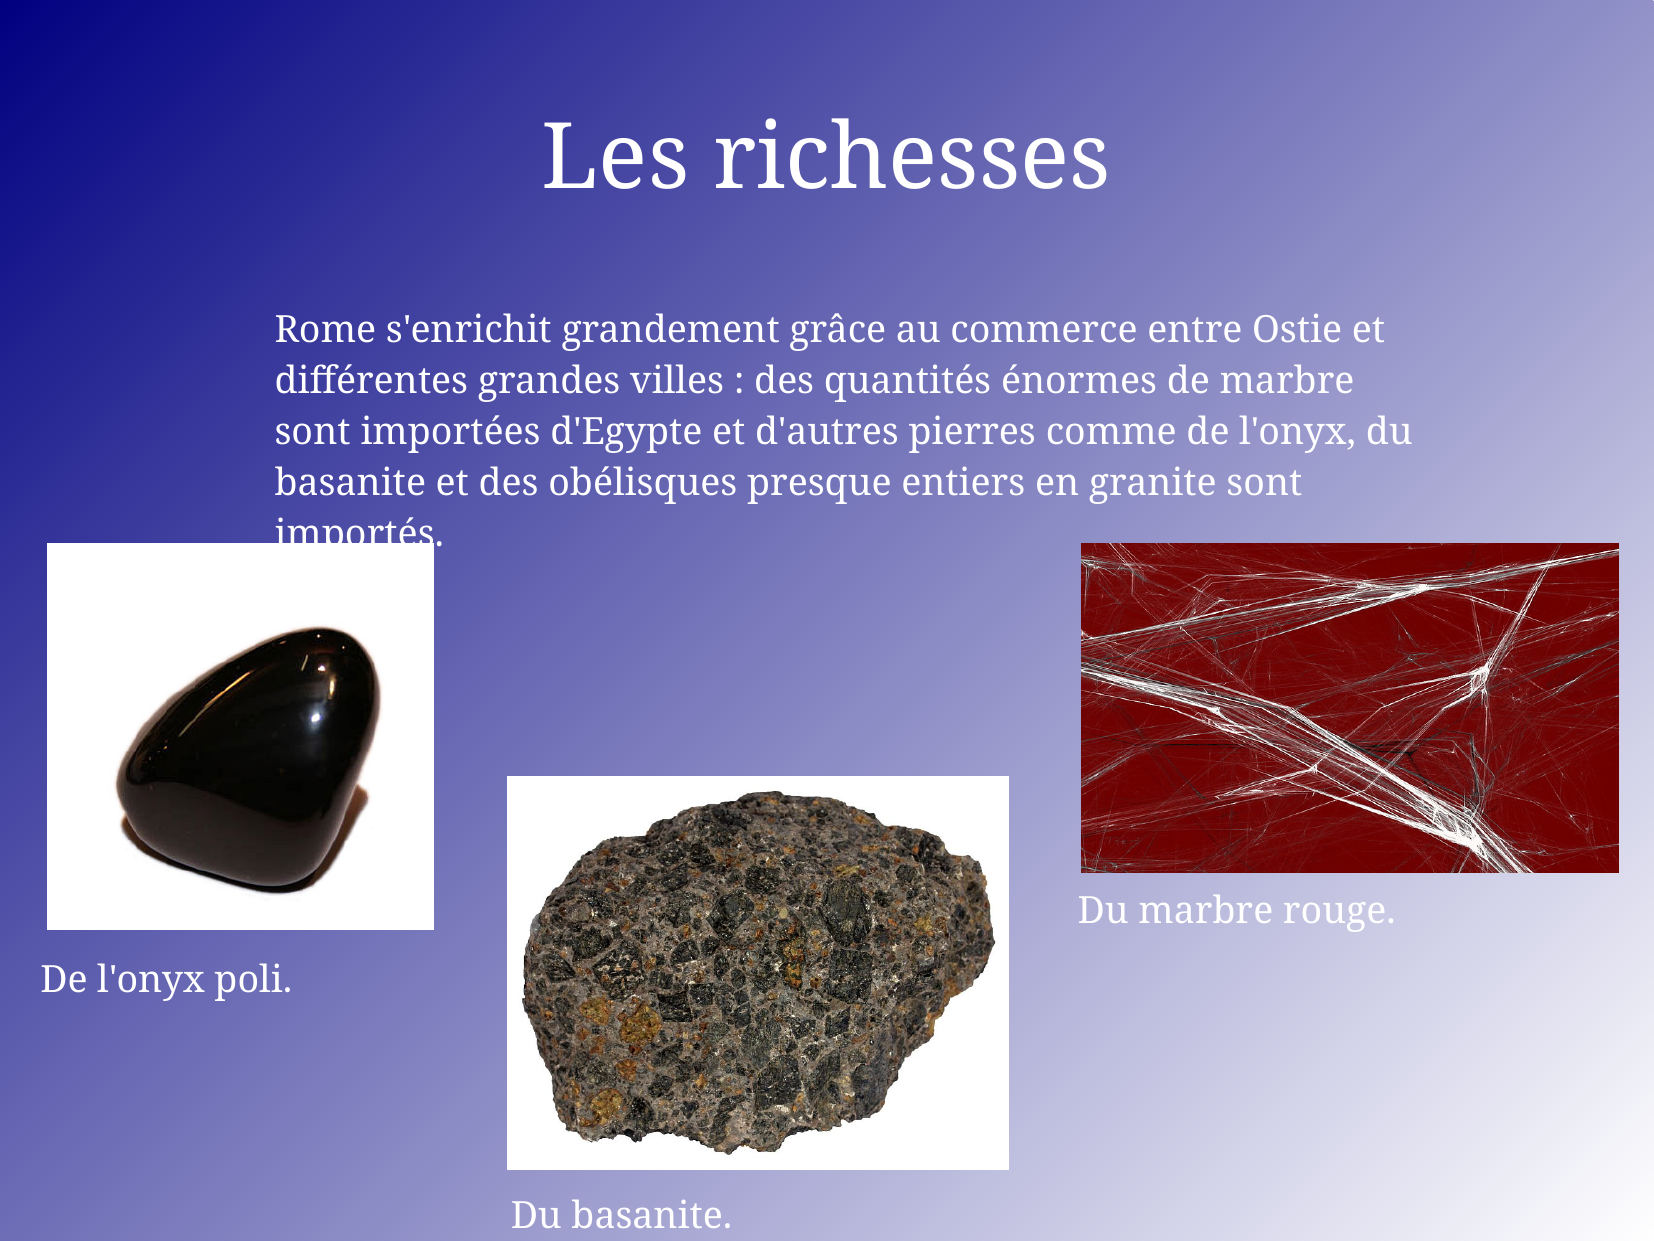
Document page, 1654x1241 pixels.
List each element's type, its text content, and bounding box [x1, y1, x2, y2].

text_box Rome s'enrichit grandement grâce au commerce entre Ostie et différentes grandes villes : des quantités énormes de marbre sont importées d'Egypte et d'autres pierres comme de l'onyx, du basanite et des obélisques presque entiers en granite sont importés. [259, 295, 1441, 512]
text_box Du basanite. [496, 1181, 1123, 1241]
text_box De l'onyx poli. [25, 944, 507, 1010]
picture [47, 543, 434, 930]
text_box Du marbre rouge. [1062, 876, 1630, 942]
picture [507, 776, 1009, 1170]
title Les richesses [82, 49, 1571, 257]
picture [1081, 543, 1619, 873]
